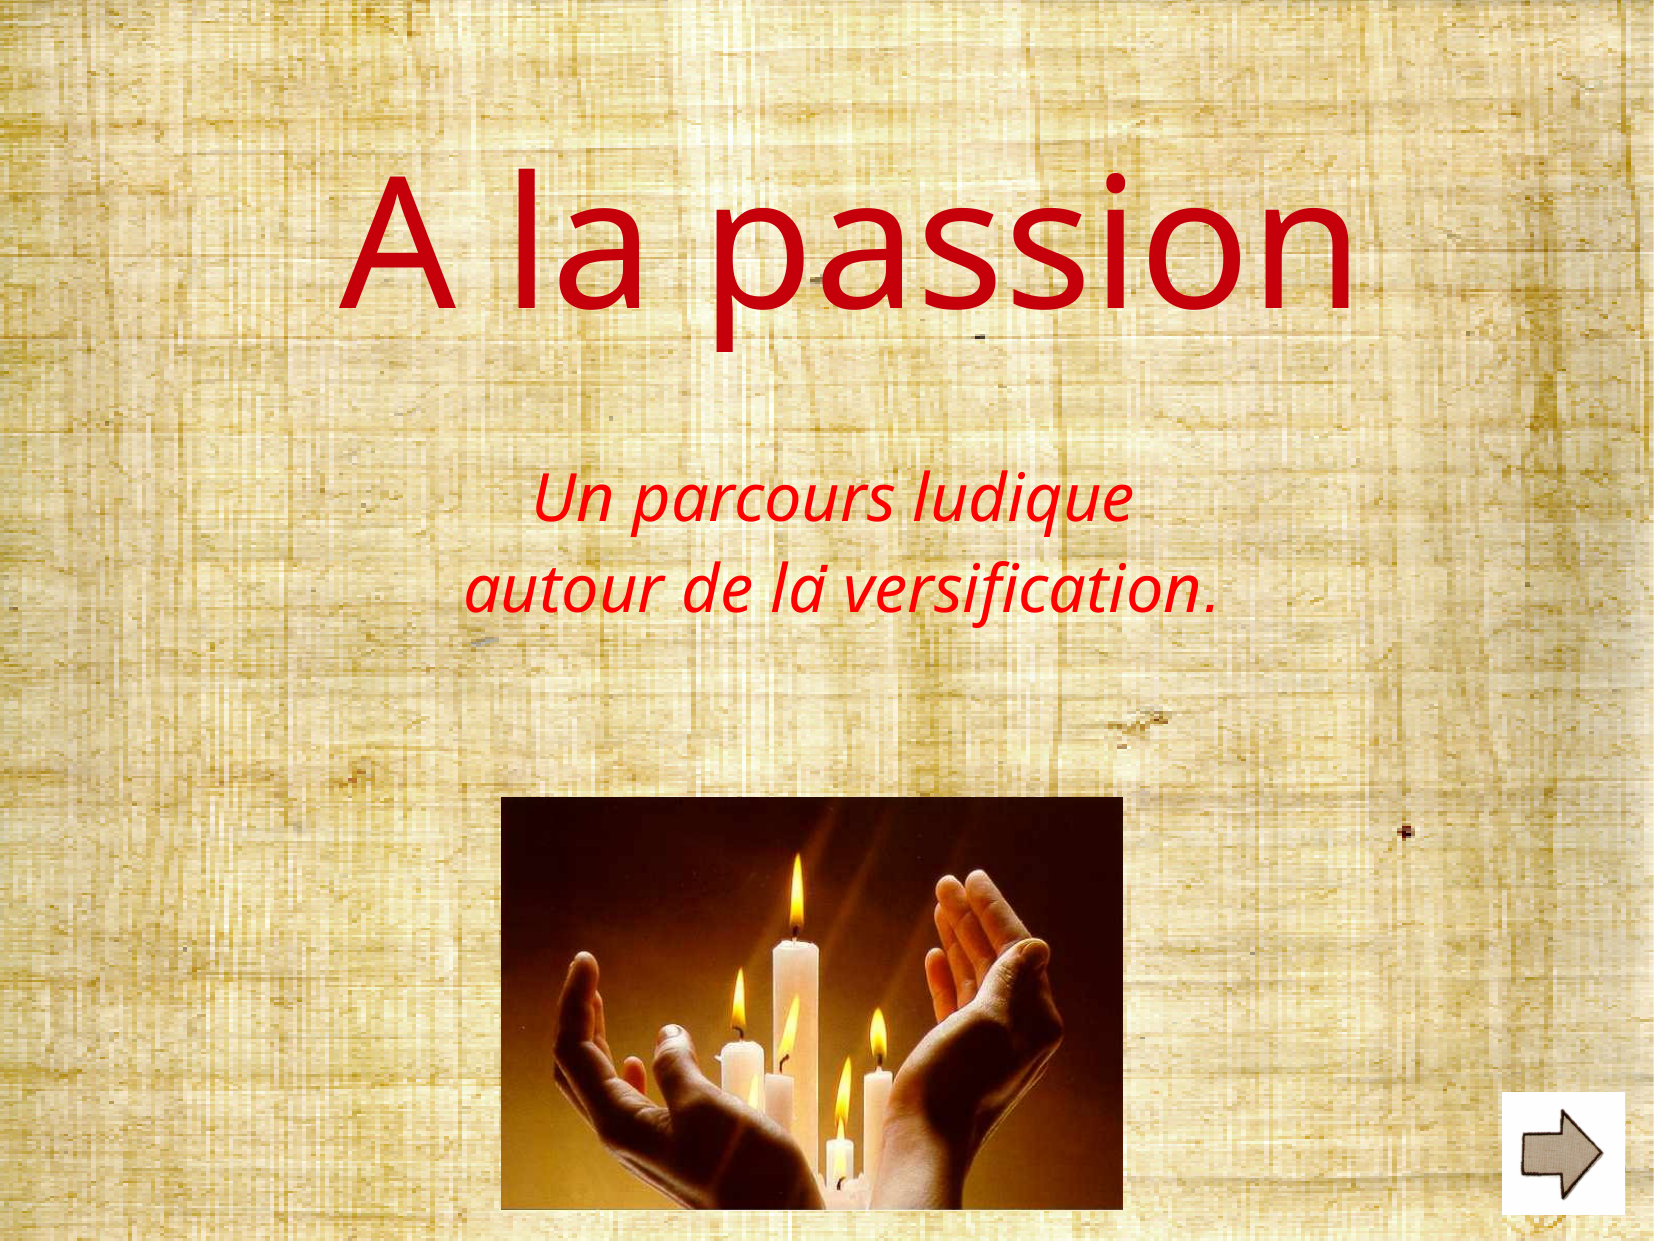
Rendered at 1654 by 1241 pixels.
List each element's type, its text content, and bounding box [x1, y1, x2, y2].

picture [0, 0, 1654, 1241]
text_box Un parcours ludique autour de la versification. [354, 442, 1331, 704]
text_box A la passion [324, 105, 1356, 376]
title [82, 0, 1571, 290]
subtitle . [82, 290, 1571, 1109]
